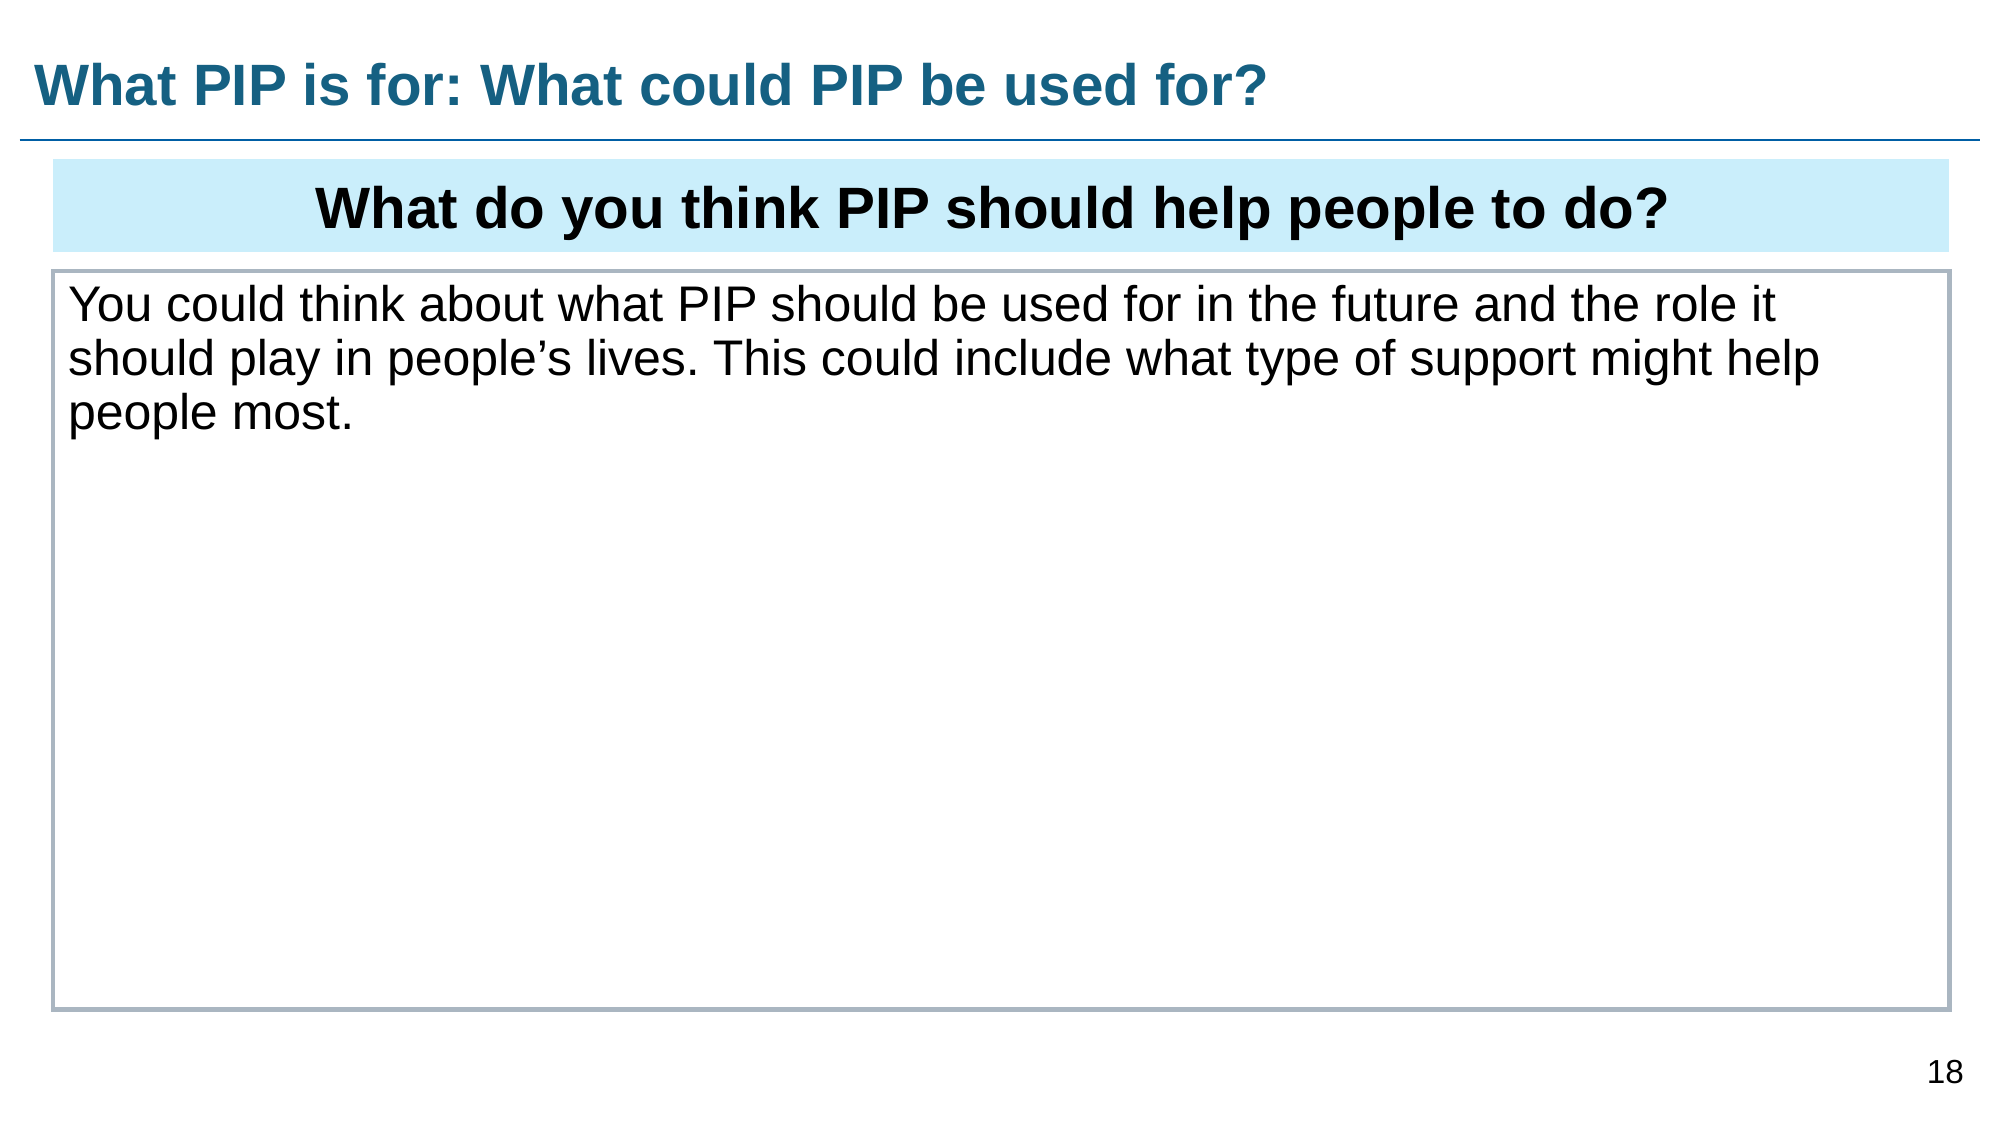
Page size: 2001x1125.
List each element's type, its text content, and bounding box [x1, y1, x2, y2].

text_box You could think about what PIP should be used for in the future and the role it should play in people’s lives. This could include what type of support might help people most. [53, 270, 1950, 1010]
title What PIP is for: What could PIP be used for? [19, 47, 1981, 141]
text_box What do you think PIP should help people to do? [53, 159, 1949, 252]
text_box [1911, 1042, 1983, 1103]
